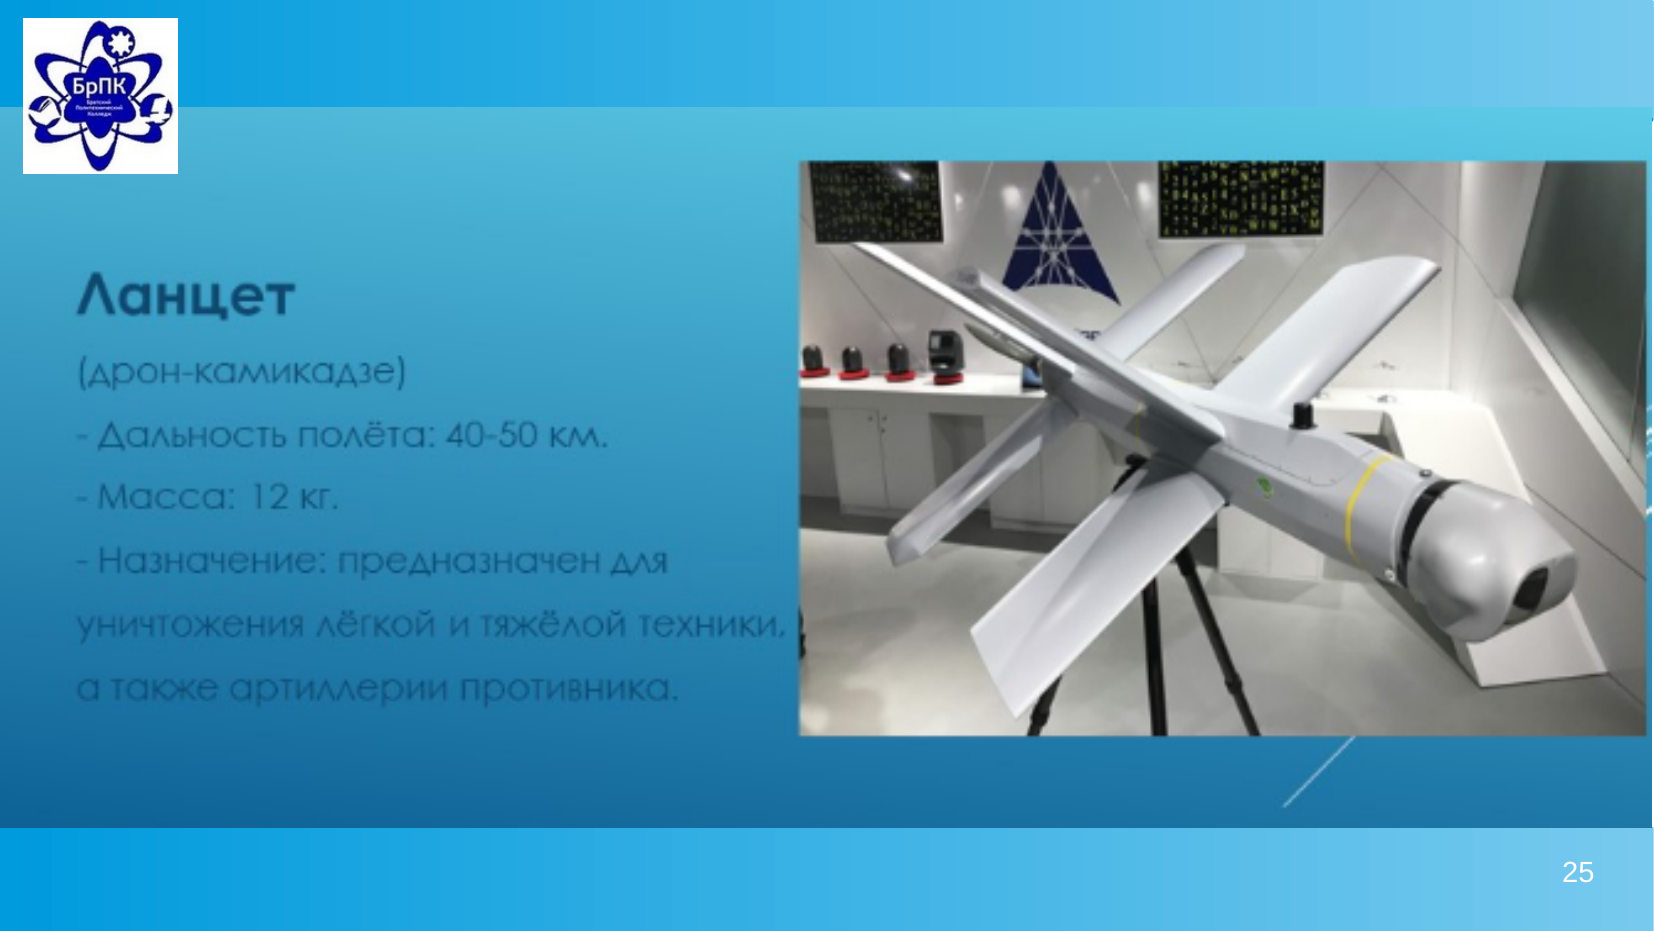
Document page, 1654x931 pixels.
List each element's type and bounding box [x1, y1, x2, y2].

picture [0, 19, 1652, 828]
